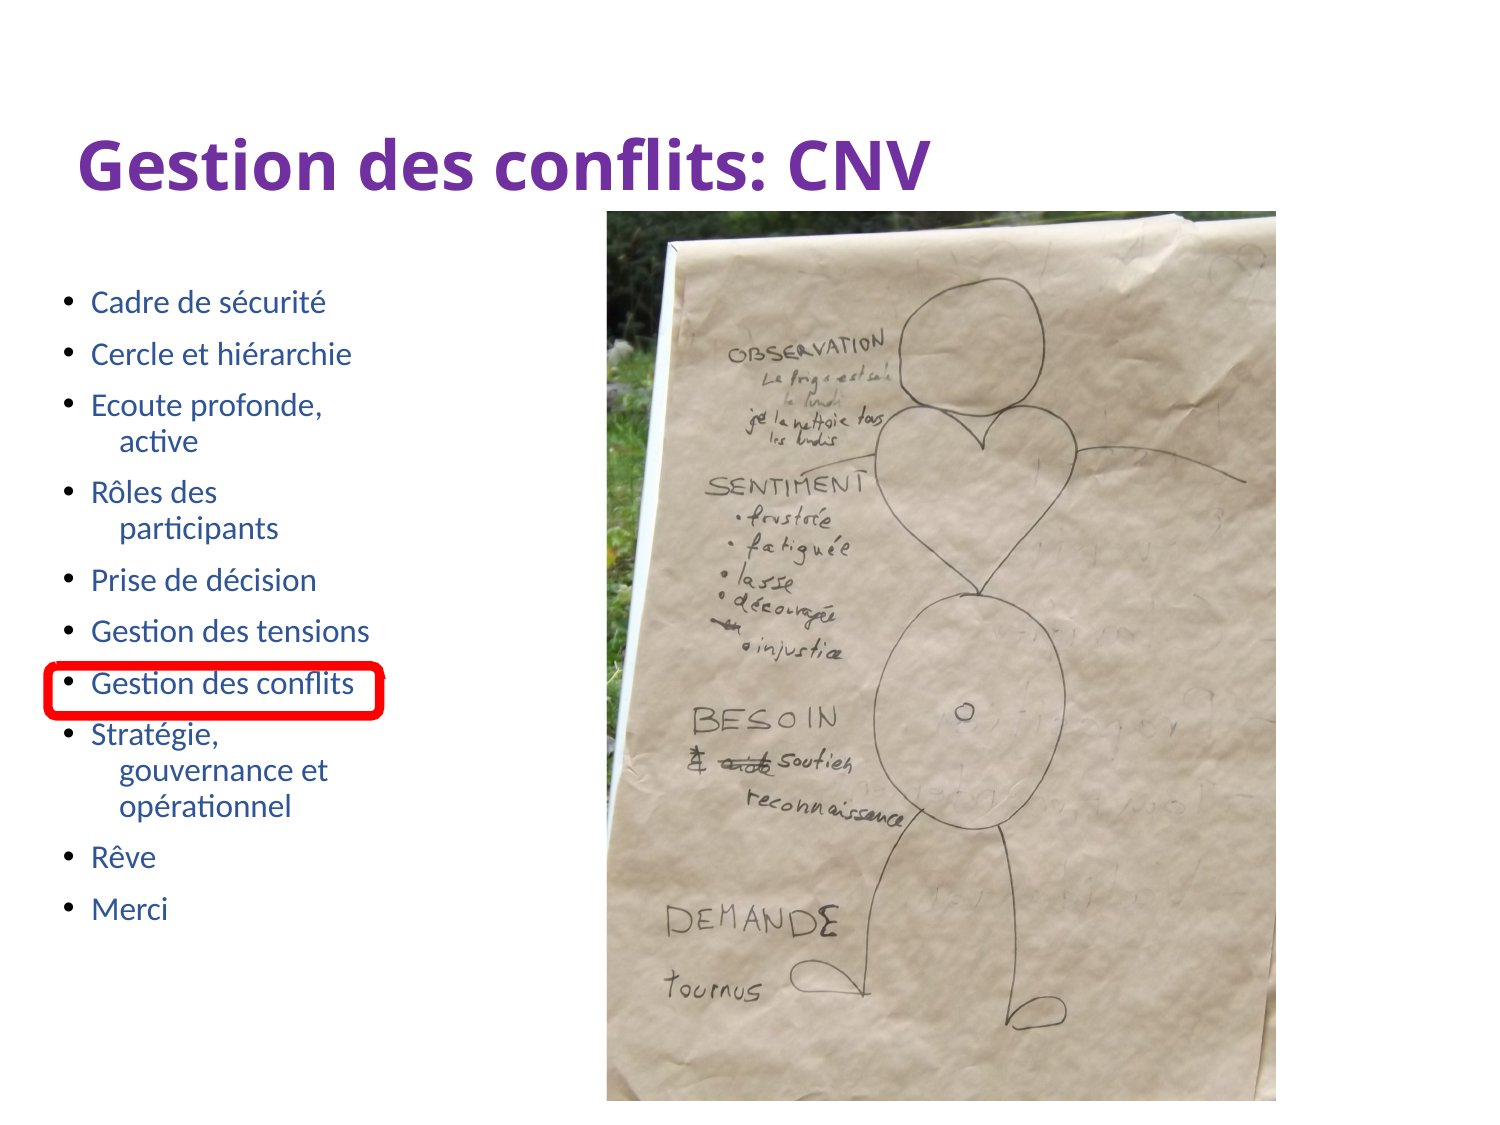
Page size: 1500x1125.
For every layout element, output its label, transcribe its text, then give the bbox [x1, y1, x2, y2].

title Gestion des conflits: CNV [61, 59, 1397, 278]
picture [606, 210, 1276, 1101]
list Cadre de sécurité Cercle et hiérarchie Ecoute profonde, active Rôles des participants Prise de décision Gestion des tensions Gestion des conflits Stratégie, gouvernance et opérationnel Rêve Merci [48, 277, 400, 992]
list Cadre de sécurité Cercle et hiérarchie Ecoute profonde, active Rôles des participants Prise de décision Gestion des tensions Gestion des conflits Stratégie, gouvernance et opérationnel Rêve Merci [53, 671, 374, 711]
text_box 17 [1059, 1042, 1397, 1103]
